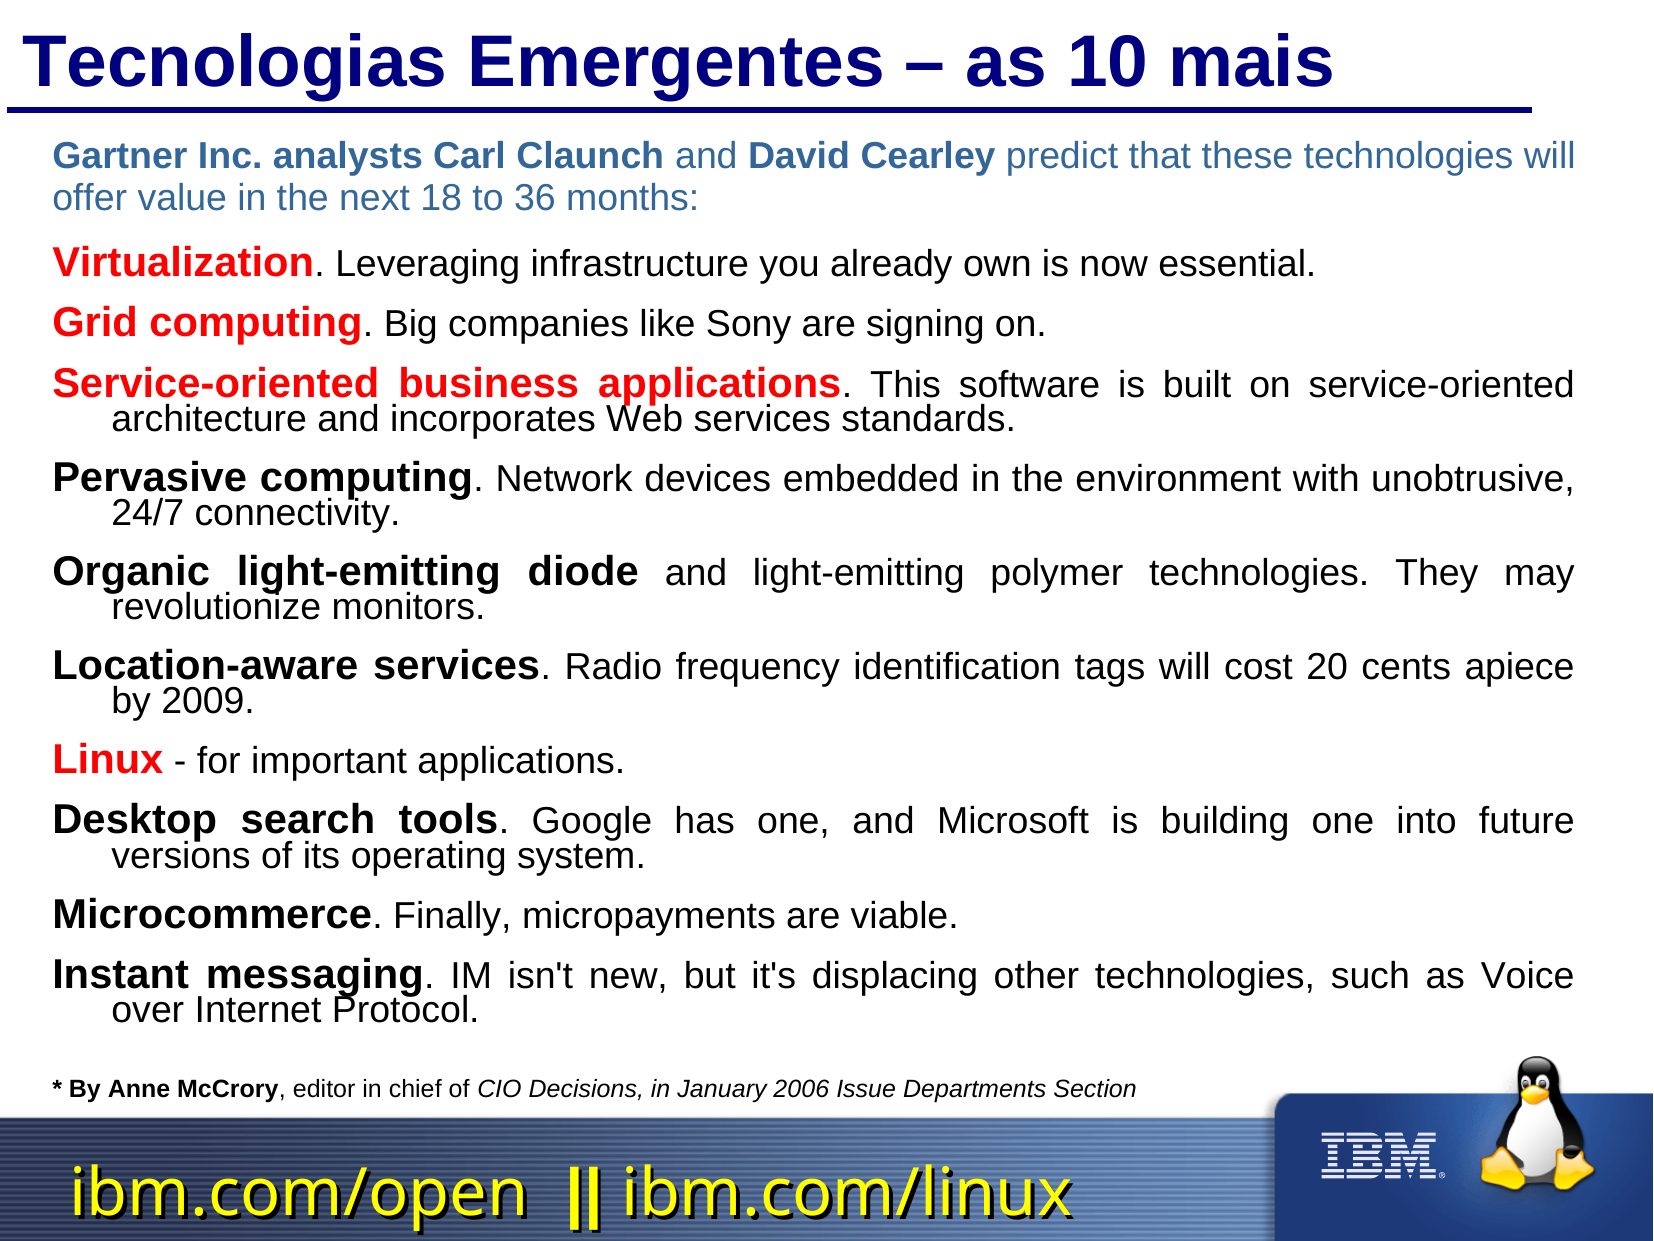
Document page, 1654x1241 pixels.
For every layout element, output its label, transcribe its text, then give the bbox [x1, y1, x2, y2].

list Virtualization. Leveraging infrastructure you already own is now essential. Grid computing. Big companies like Sony are signing on. Service-oriented business applications. This software is built on service-oriented architecture and incorporates Web services standards. Pervasive computing. Network devices embedded in the environment with unobtrusive, 24/7 connectivity. Organic light-emitting diode and light-emitting polymer technologies. They may revolutionize monitors. Location-aware services. Radio frequency identification tags will cost 20 cents apiece by 2009. Linux - for important applications. Desktop search tools. Google has one, and Microsoft is building one into future versions of its operating system. Microcommerce. Finally, micropayments are viable. Instant messaging. IM isn't new, but it's displacing other technologies, such as Voice over Internet Protocol. [37, 238, 1590, 1056]
picture [0, 1055, 1653, 1241]
text_box Tecnologias Emergentes – as 10 mais [22, 15, 1432, 127]
text_box * By Anne McCrory, editor in chief of CIO Decisions, in January 2006 Issue Departments Section [37, 1067, 1159, 1111]
text_box Gartner Inc. analysts Carl Claunch and David Cearley predict that these technologies will offer value in the next 18 to 36 months: [37, 126, 1619, 227]
